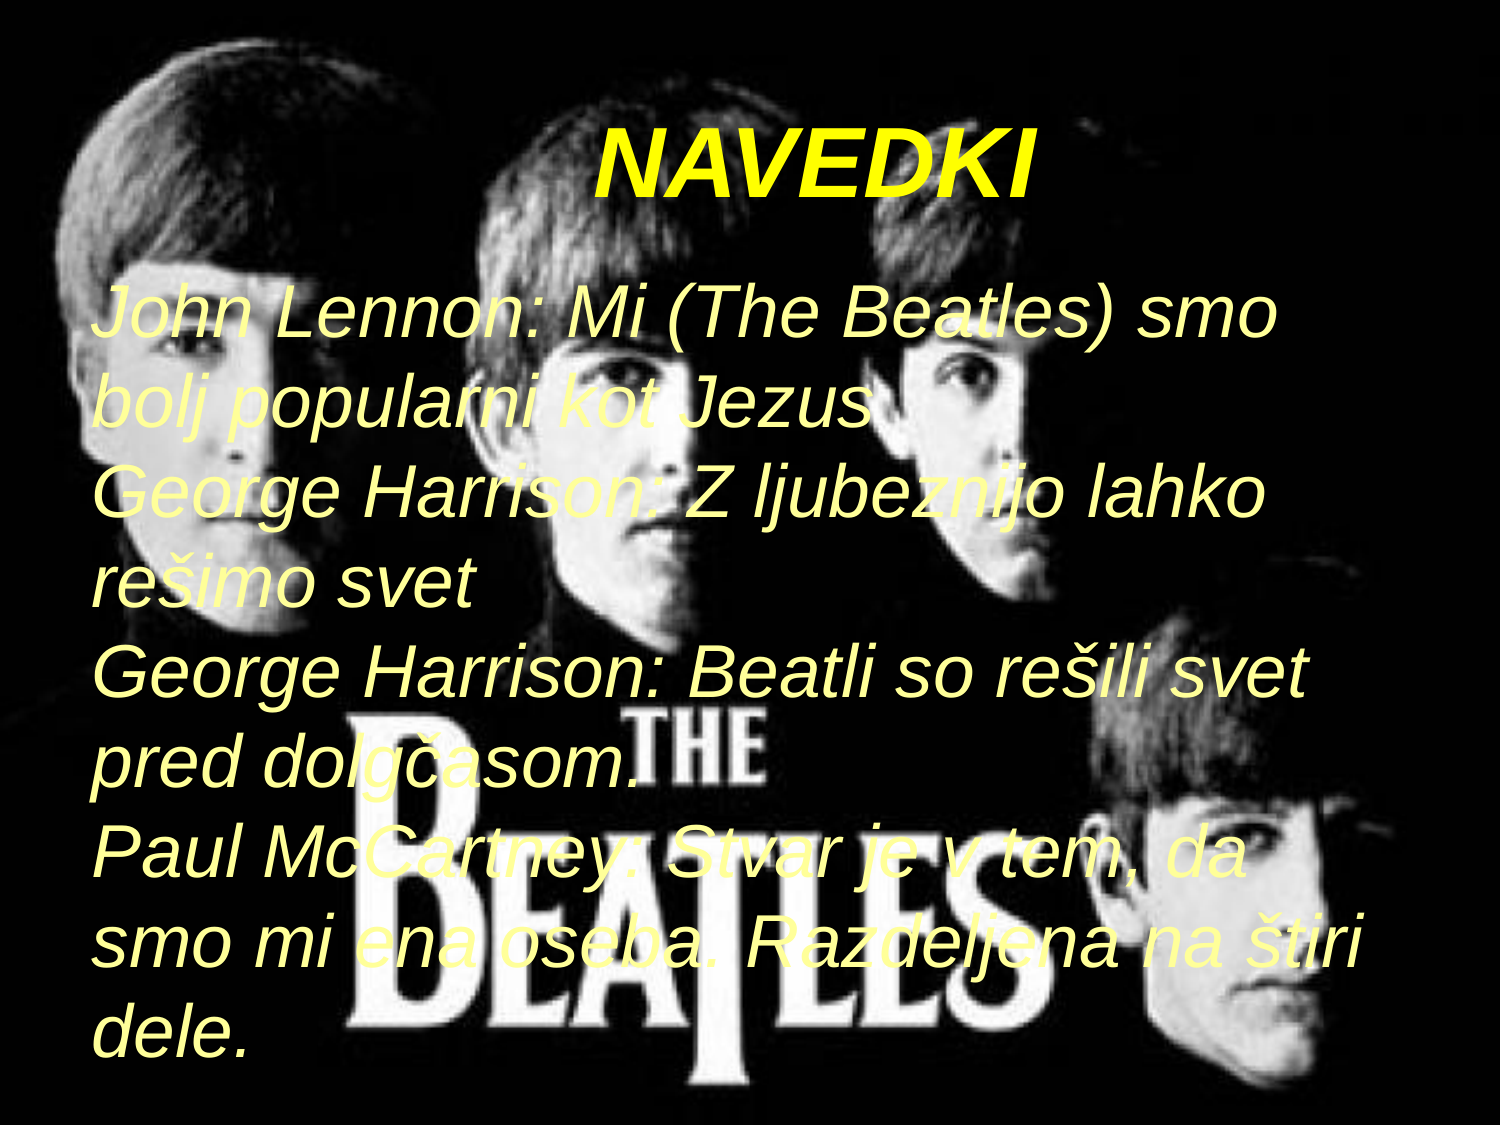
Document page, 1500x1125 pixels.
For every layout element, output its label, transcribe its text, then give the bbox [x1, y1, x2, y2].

text_box NAVEDKI [277, 90, 1353, 225]
picture [0, 0, 1500, 1125]
text_box John Lennon: Mi (The Beatles) smo bolj popularni kot Jezus George Harrison: Z ljubeznijo lahko rešimo svet George Harrison: Beatli so rešili svet pred dolgčasom. Paul McCartney: Stvar je v tem, da smo mi ena oseba. Razdeljena na štiri dele. [76, 255, 1424, 1081]
